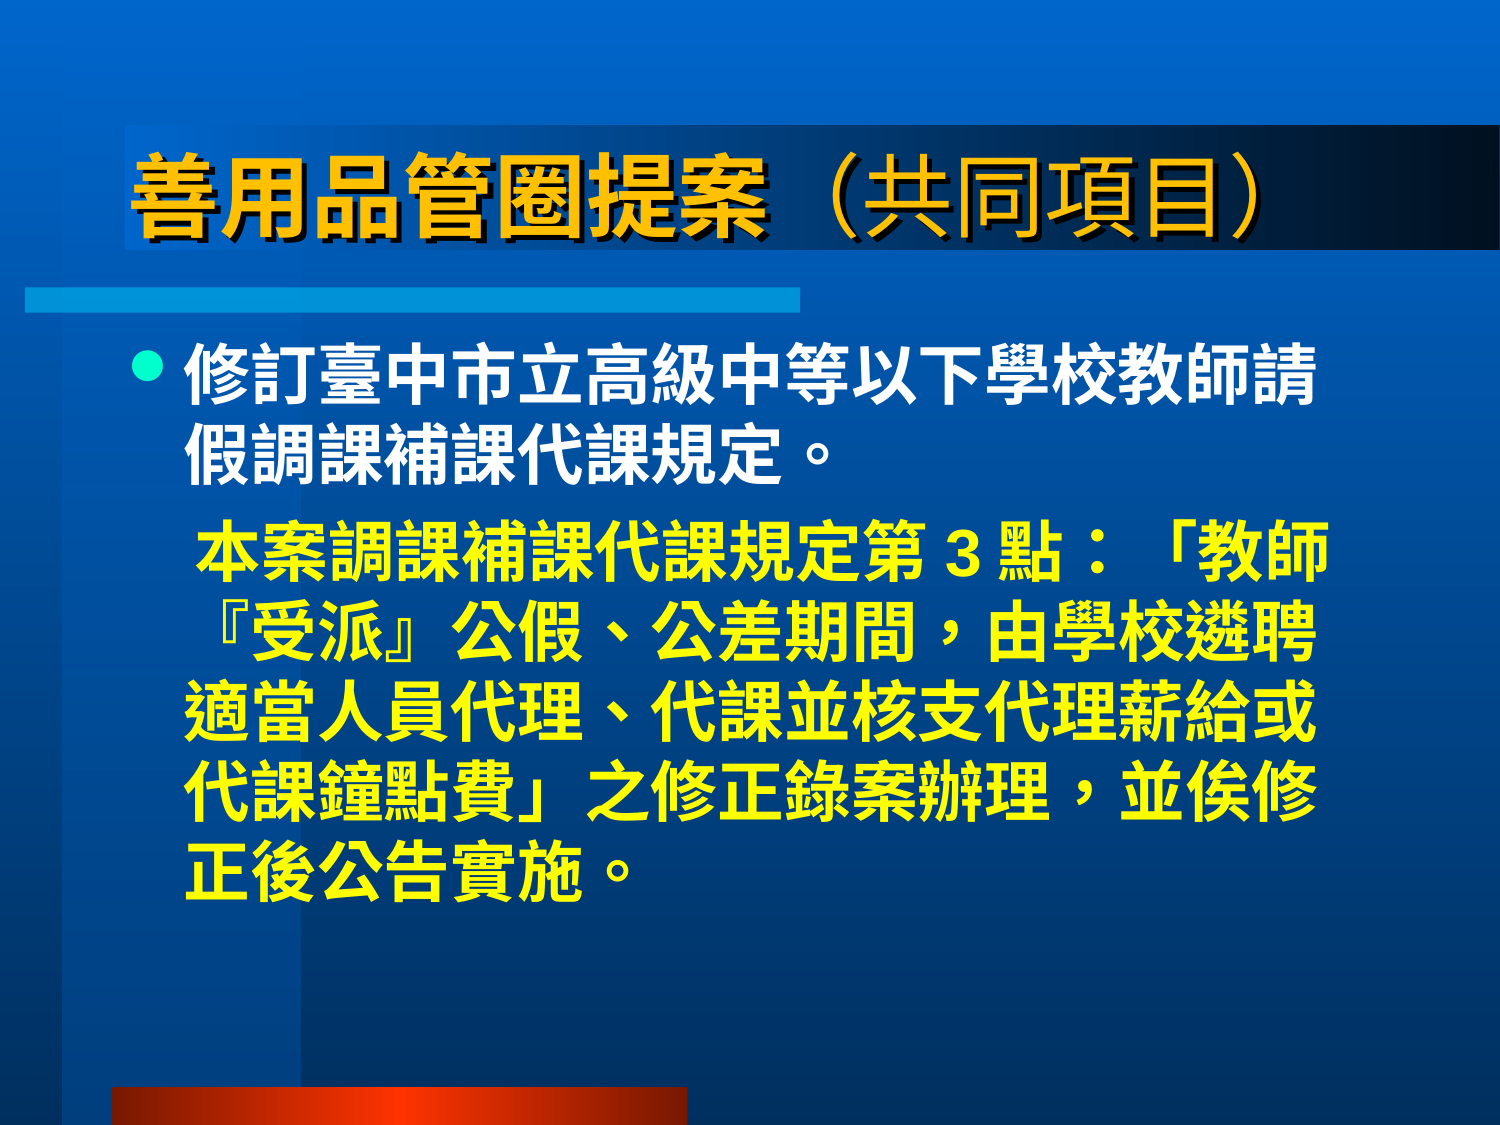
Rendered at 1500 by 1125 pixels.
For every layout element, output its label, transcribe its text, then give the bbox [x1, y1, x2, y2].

title 善用品管圈提案（共同項目） [112, 99, 1388, 288]
list 修訂臺中市立高級中等以下學校教師請假調課補課代課規定。 本案調課補課代課規定第3點：「教師『受派』公假、公差期間，由學校遴聘適當人員代理、代課並核支代理薪給或代課鐘點費」之修正錄案辦理，並俟修正後公告實施。 [112, 324, 1388, 1071]
